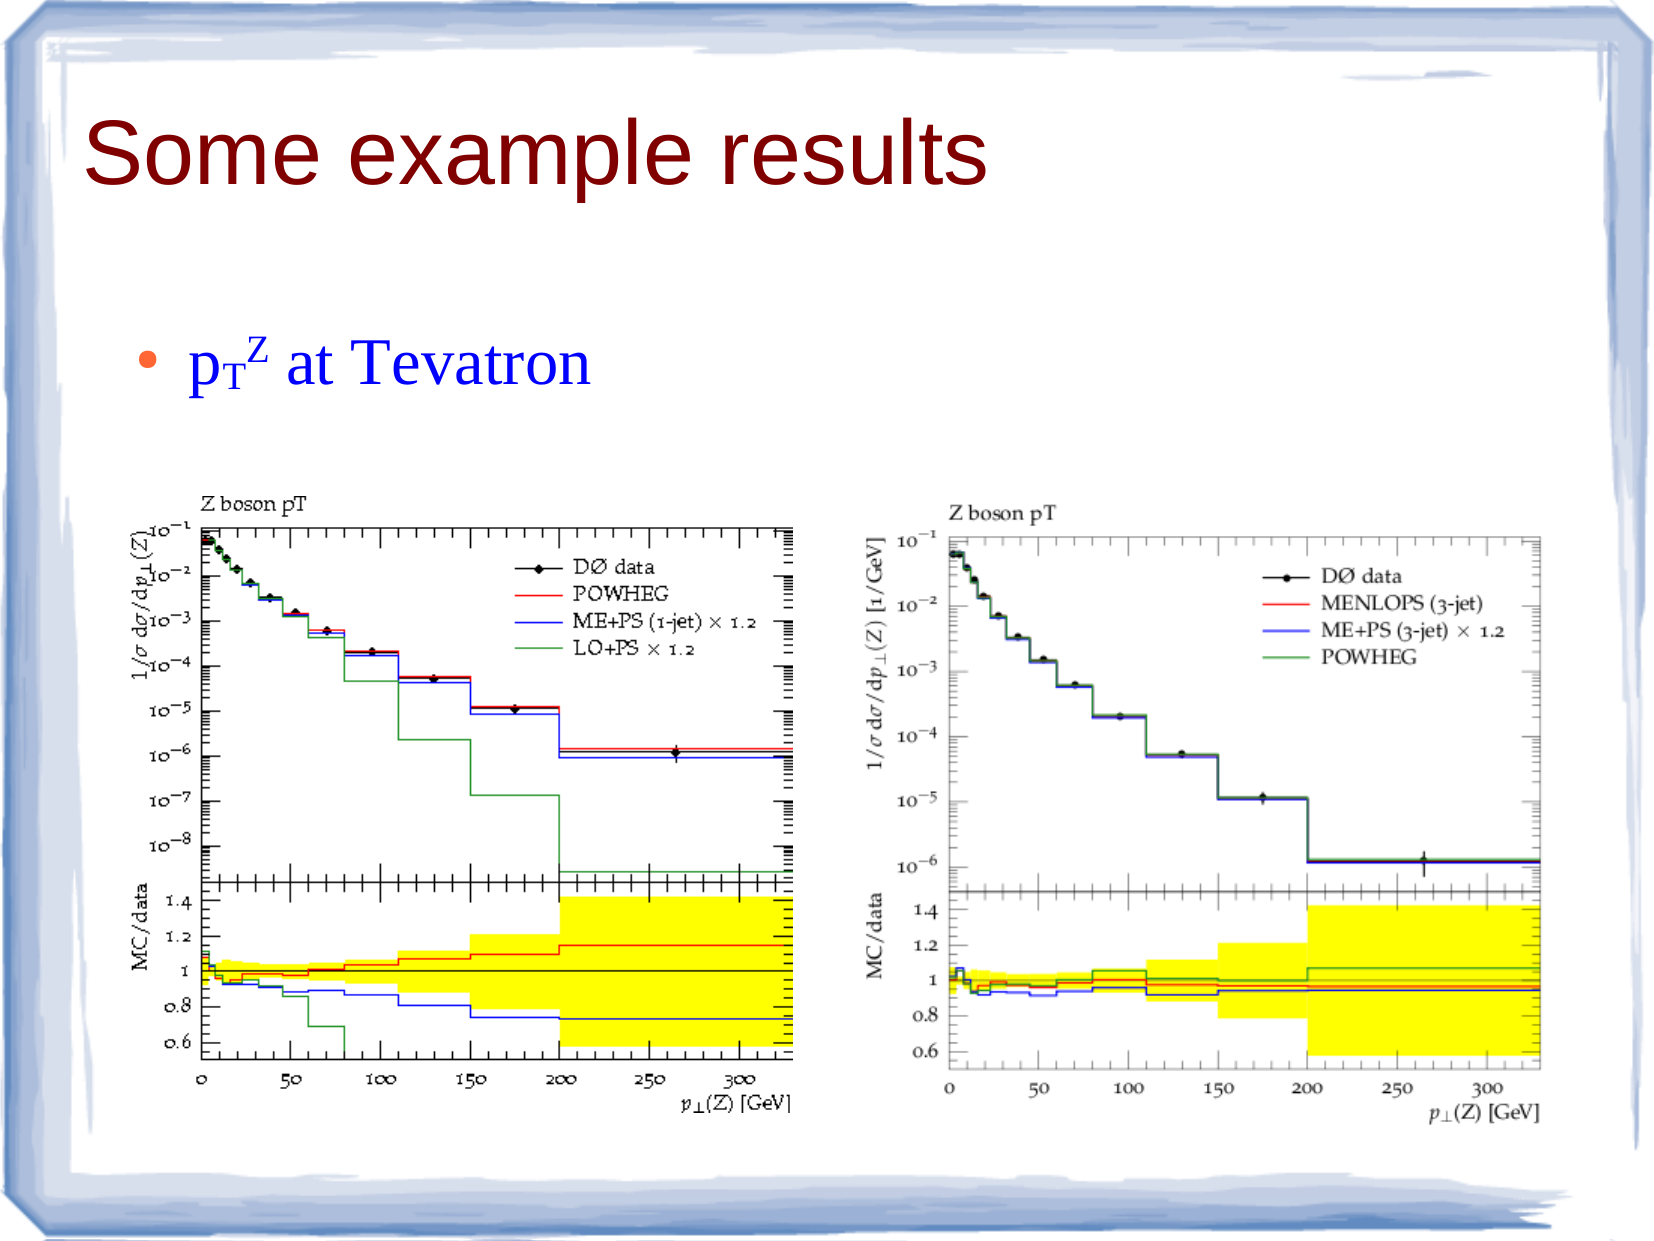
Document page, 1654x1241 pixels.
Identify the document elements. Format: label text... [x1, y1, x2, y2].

list pTZ at Tevatron [118, 324, 1571, 1144]
picture [0, 0, 1654, 1241]
title Some example results [82, 49, 1571, 257]
